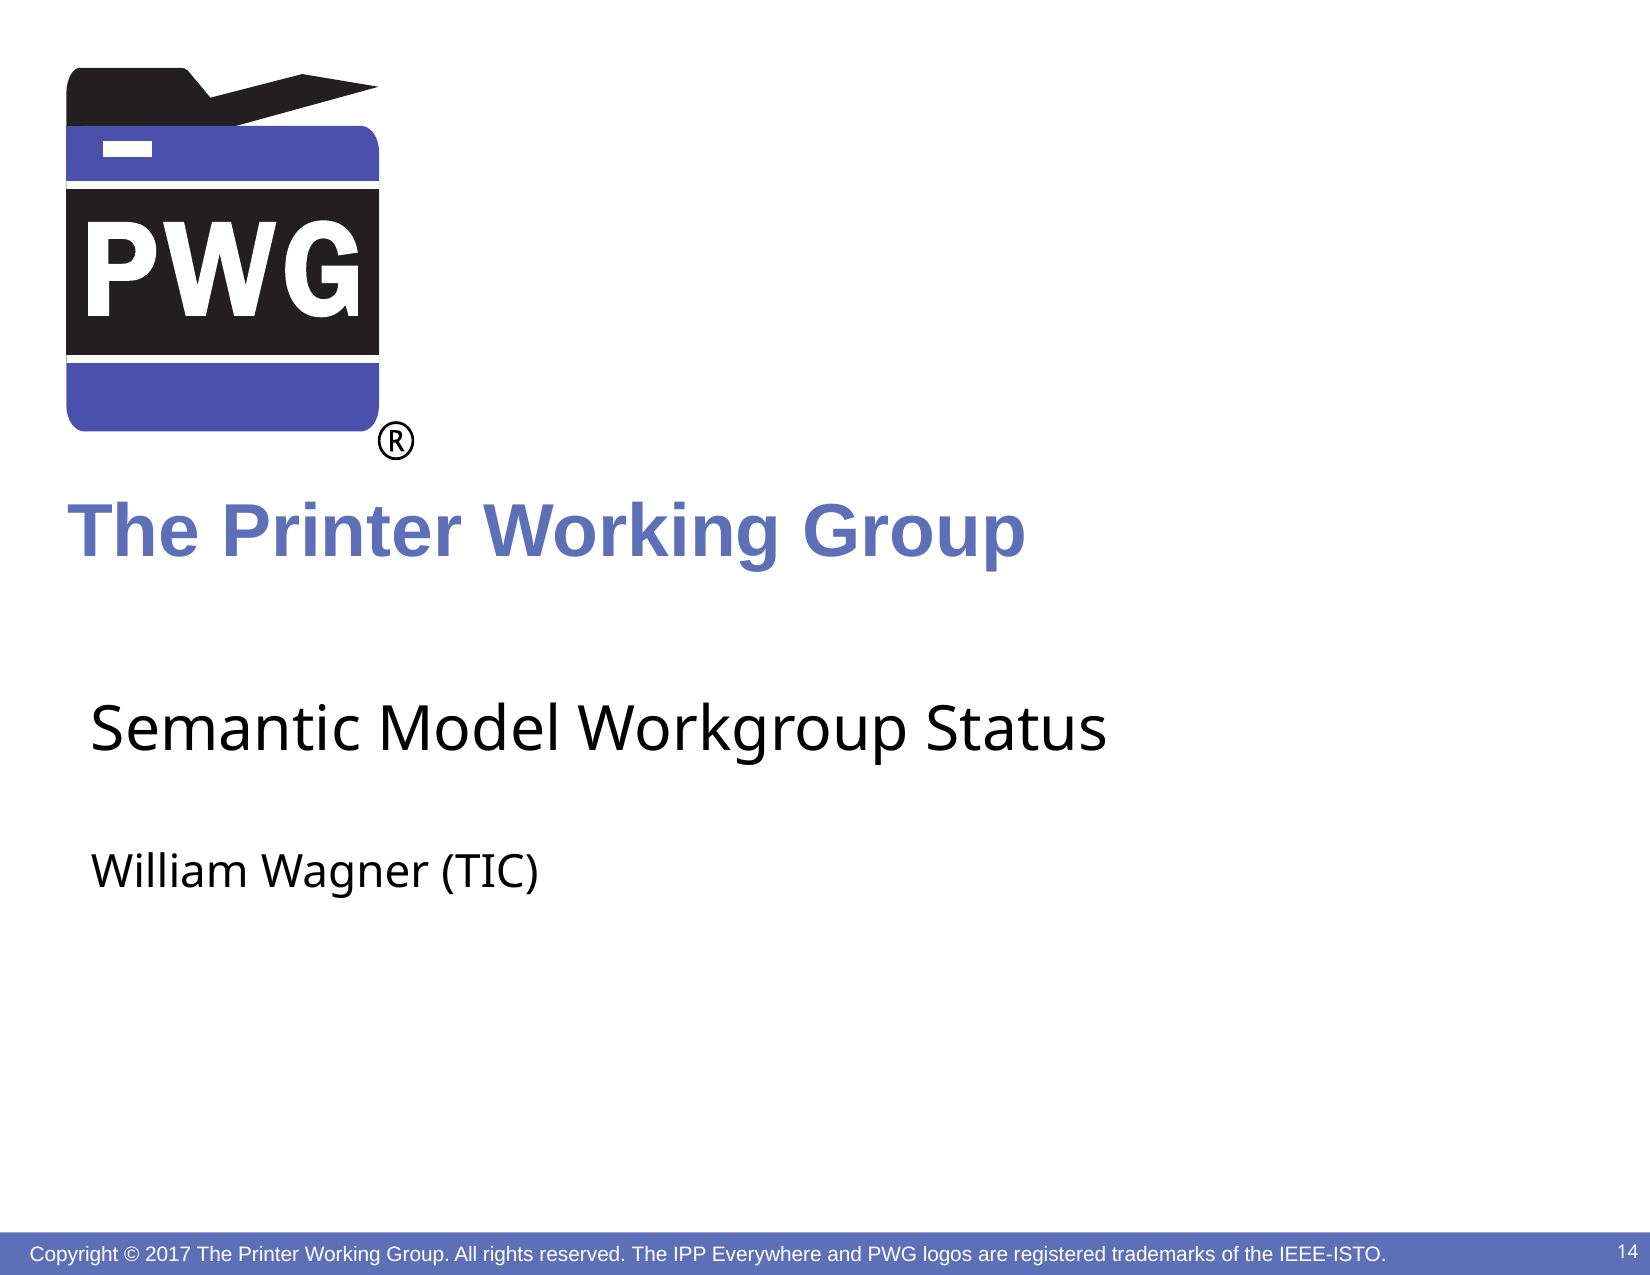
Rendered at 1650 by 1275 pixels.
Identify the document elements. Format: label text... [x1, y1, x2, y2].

title Semantic Model Workgroup Status [82, 680, 1585, 800]
text_box William Wagner (TIC) [82, 832, 1568, 1233]
